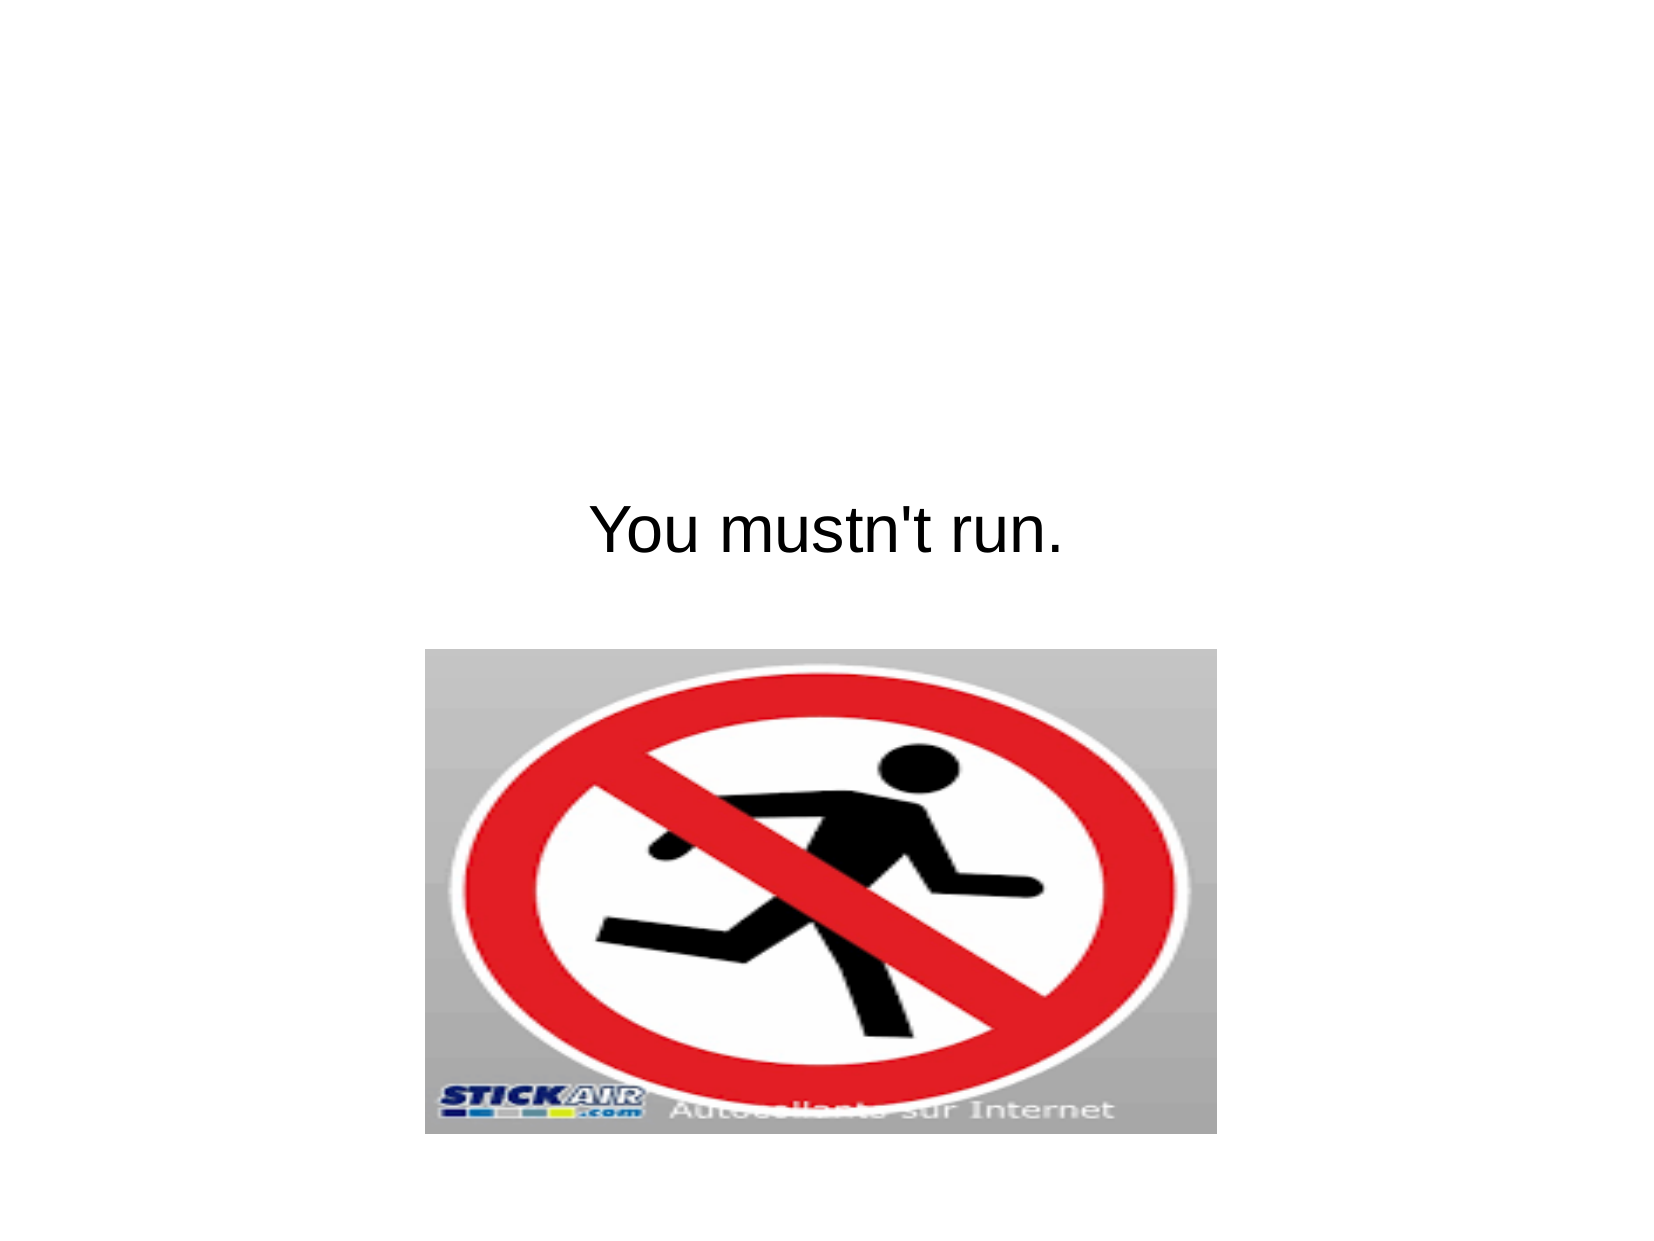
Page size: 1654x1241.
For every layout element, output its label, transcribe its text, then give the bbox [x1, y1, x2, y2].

picture [425, 649, 1217, 1134]
subtitle You mustn't run. [82, 49, 1571, 1010]
